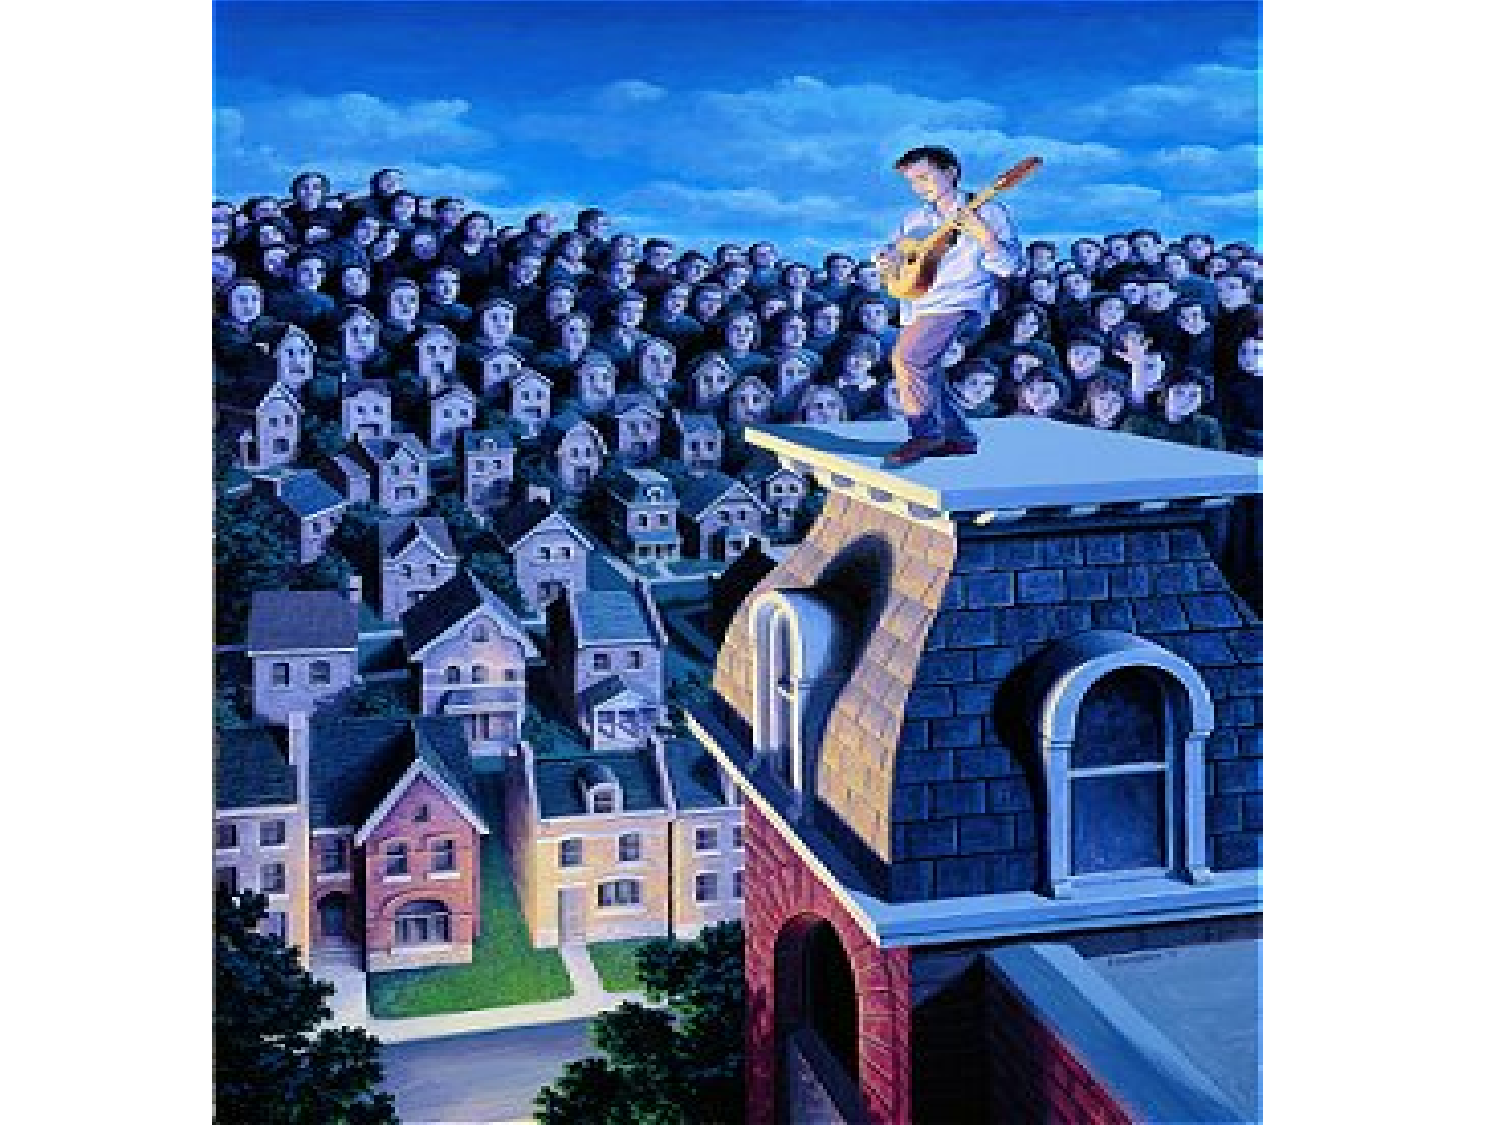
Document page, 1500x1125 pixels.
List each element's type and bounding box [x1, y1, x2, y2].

picture [212, 0, 1263, 1125]
